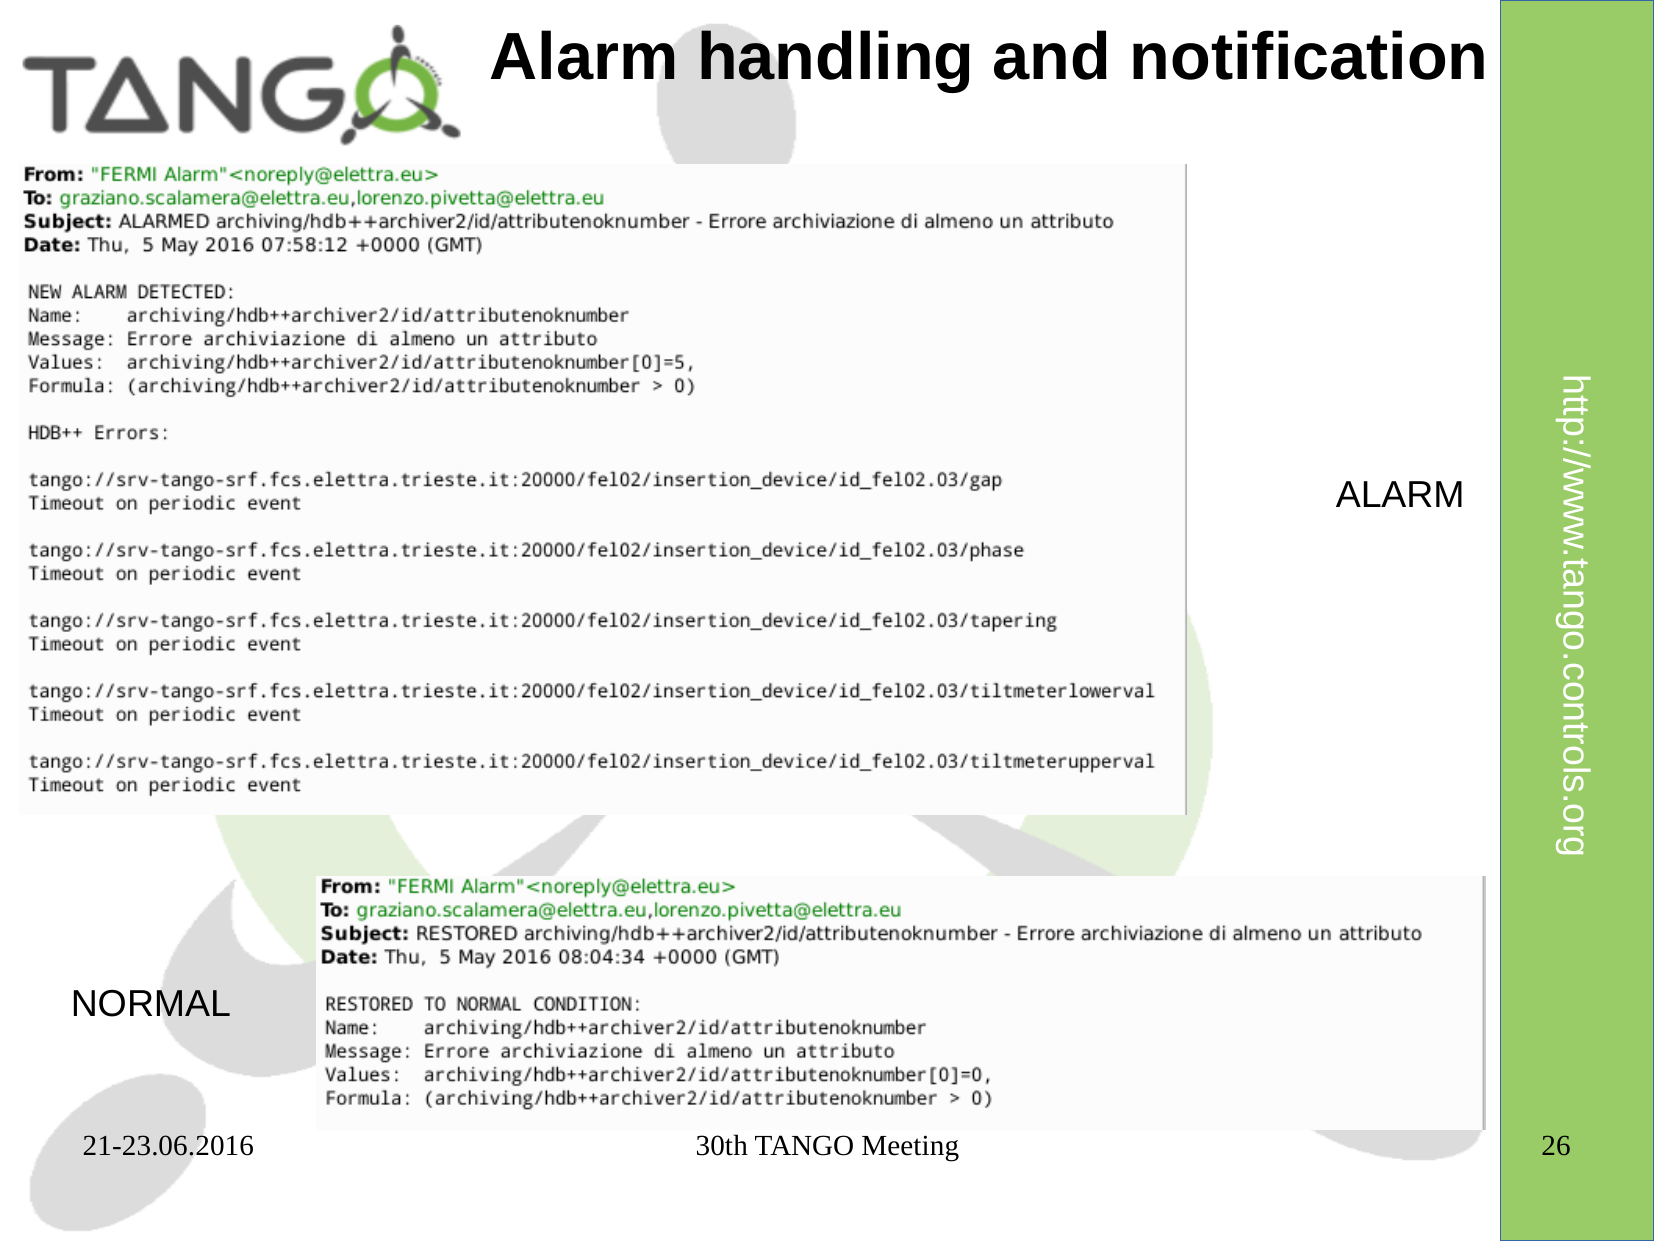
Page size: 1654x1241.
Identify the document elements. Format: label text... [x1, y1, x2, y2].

text_box ALARM [1321, 465, 1480, 523]
picture [0, 1, 1500, 1241]
text_box NORMAL [56, 975, 247, 1033]
title Alarm handling and notification [481, 3, 1526, 109]
